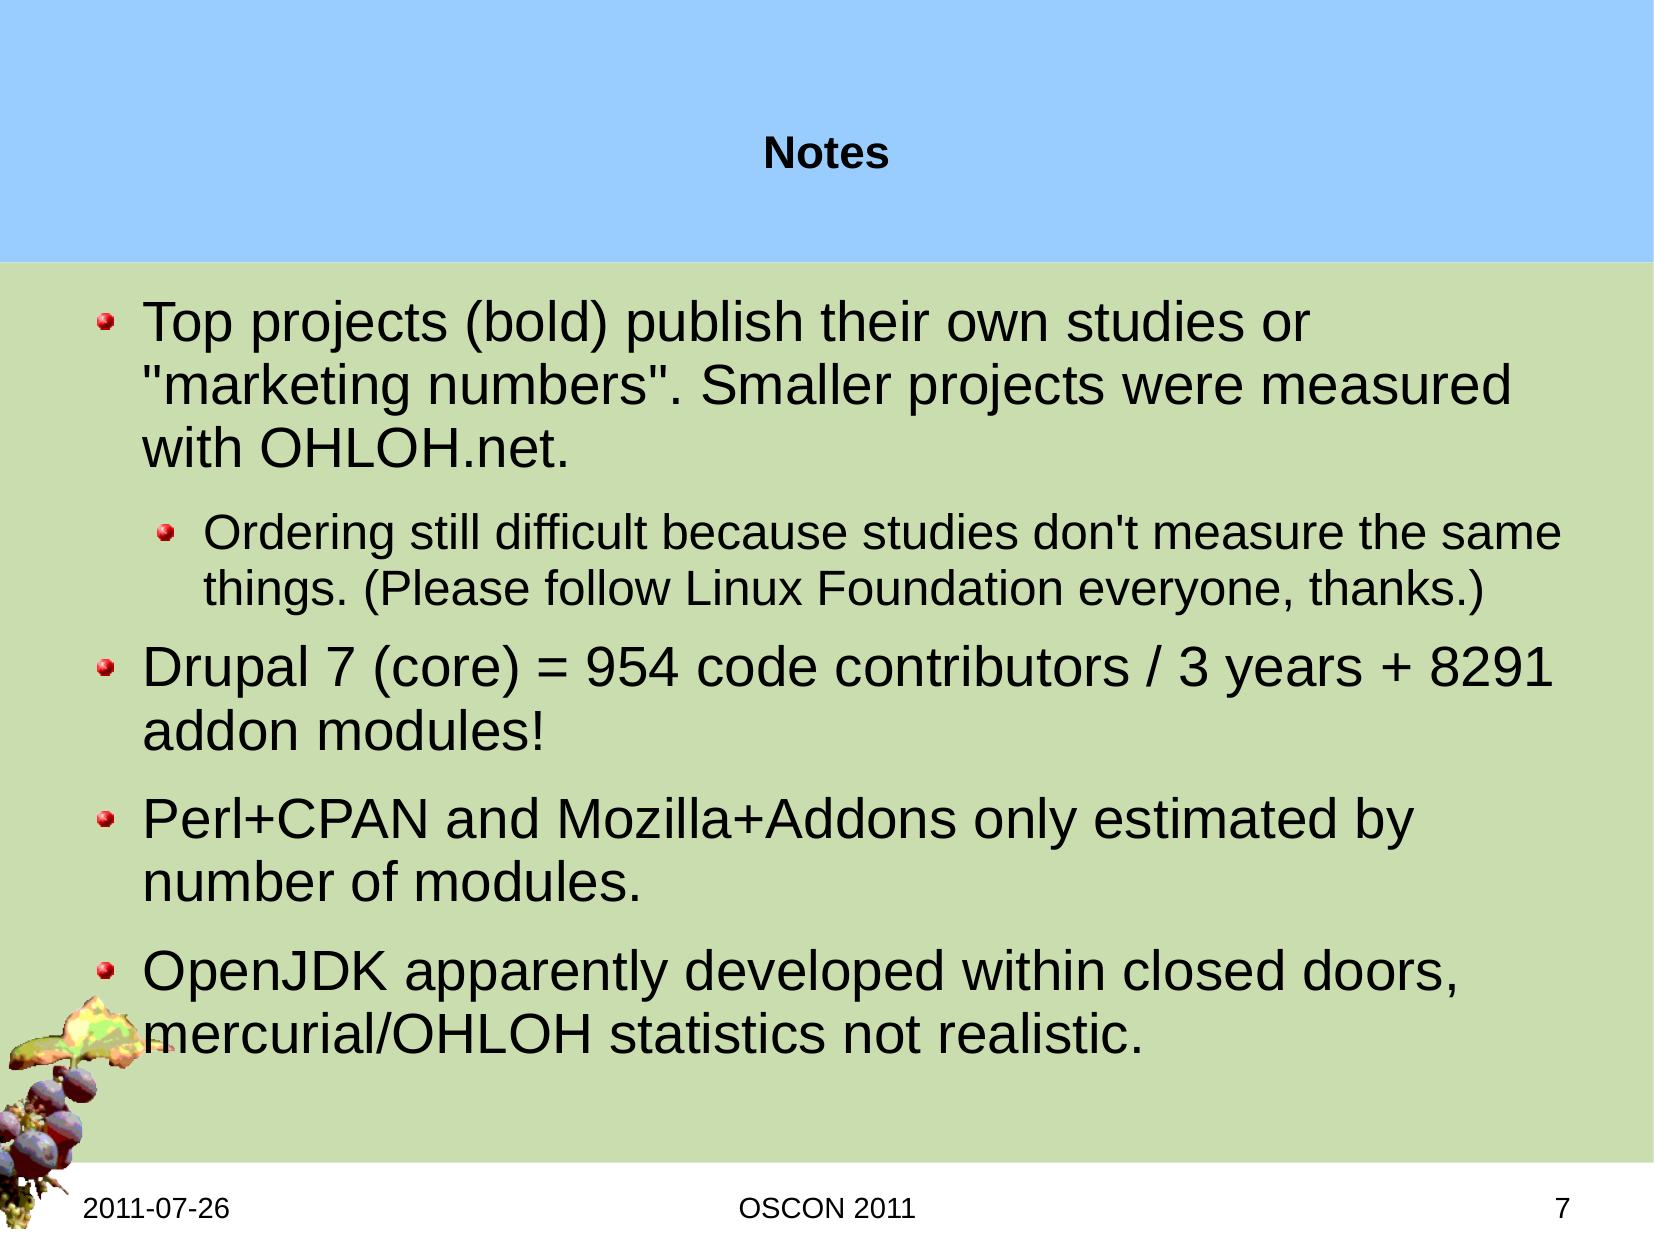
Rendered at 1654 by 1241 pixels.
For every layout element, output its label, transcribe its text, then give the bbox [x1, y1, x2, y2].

title Notes [82, 49, 1571, 257]
picture [0, 990, 188, 1229]
list Top projects (bold) publish their own studies or "marketing numbers". Smaller projects were measured with OHLOH.net. Ordering still difficult because studies don't measure the same things. (Please follow Linux Foundation everyone, thanks.) Drupal 7 (core) = 954 code contributors / 3 years + 8291 addon modules! Perl+CPAN and Mozilla+Addons only estimated by number of modules. OpenJDK apparently developed within closed doors, mercurial/OHLOH statistics not realistic. [82, 290, 1571, 1109]
